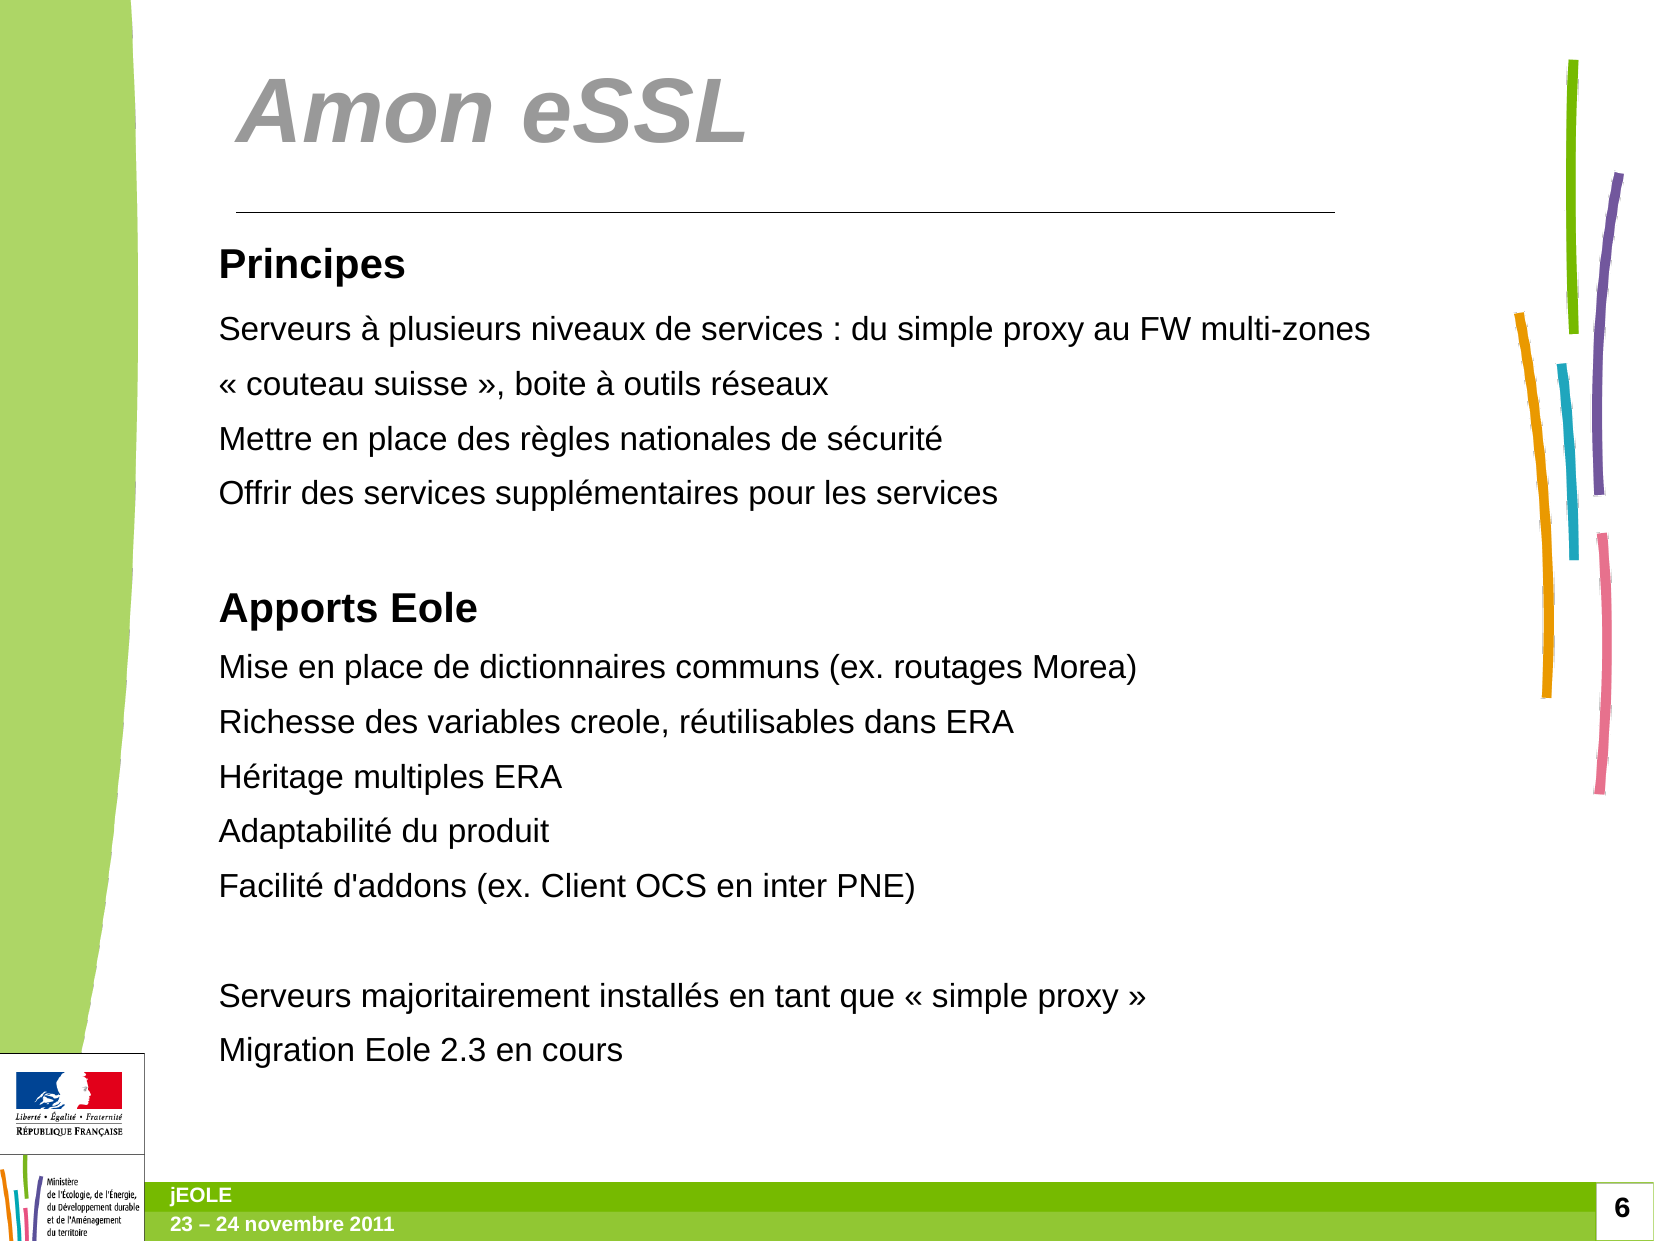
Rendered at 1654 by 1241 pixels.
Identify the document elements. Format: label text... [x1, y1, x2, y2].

picture [0, 0, 1654, 1241]
list Principes Serveurs à plusieurs niveaux de services : du simple proxy au FW multi-zones « couteau suisse », boite à outils réseaux Mettre en place des règles nationales de sécurité Offrir des services supplémentaires pour les services Apports Eole Mise en place de dictionnaires communs (ex. routages Morea) Richesse des variables creole, réutilisables dans ERA Héritage multiples ERA Adaptabilité du produit Facilité d'addons (ex. Client OCS en inter PNE) Serveurs majoritairement installés en tant que « simple proxy » Migration Eole 2.3 en cours [147, 147, 1506, 1179]
title Amon eSSL [236, 59, 1536, 162]
